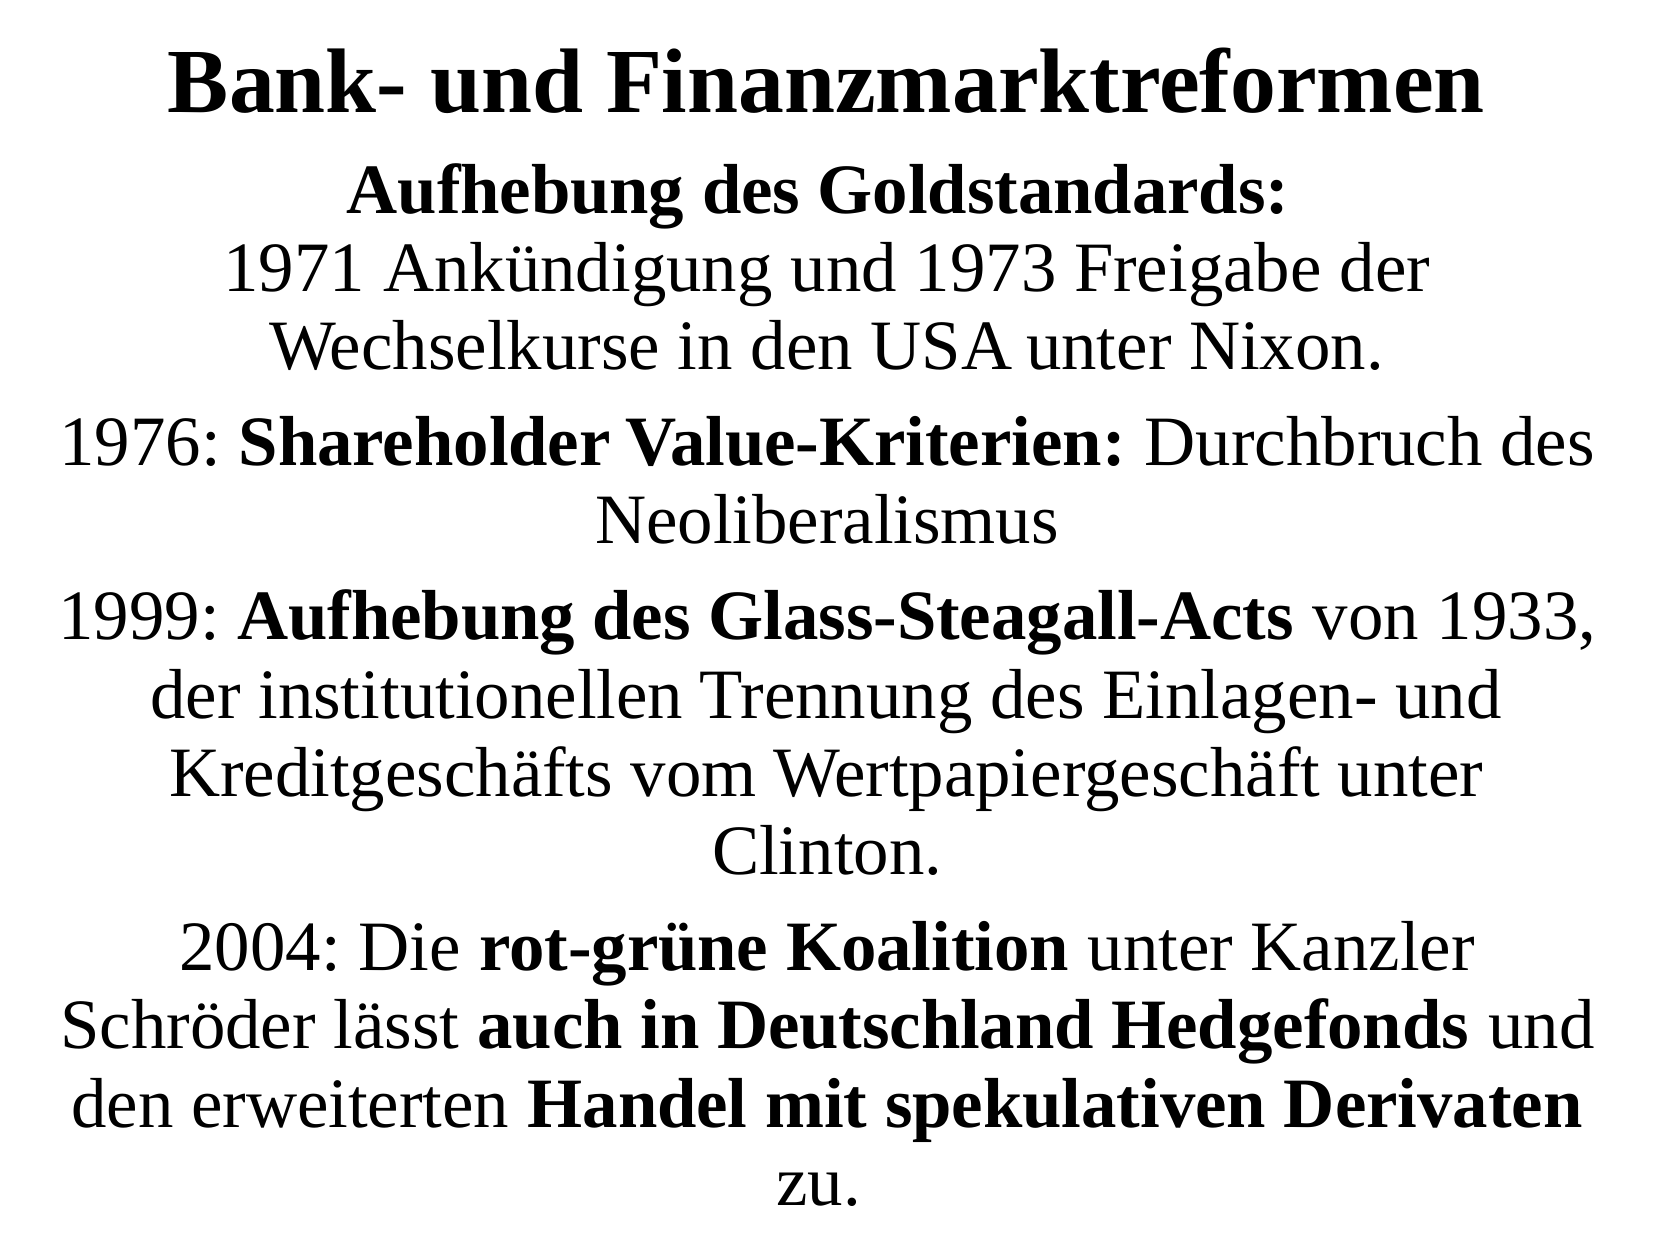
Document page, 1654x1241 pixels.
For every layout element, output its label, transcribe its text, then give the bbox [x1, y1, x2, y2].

text_box Bank- und Finanzmarktreformen Aufhebung des Goldstandards: 1971 Ankündigung und 1973 Freigabe der Wechselkurse in den USA unter Nixon. 1976: Shareholder Value-Kriterien: Durchbruch des Neoliberalismus 1999: Aufhebung des Glass-Steagall-Acts von 1933, der institutionellen Trennung des Einlagen- und Kreditgeschäfts vom Wertpapiergeschäft unter Clinton. 2004: Die rot-grüne Koalition unter Kanzler Schröder lässt auch in Deutschland Hedgefonds und den erweiterten Handel mit spekulativen Derivaten zu. [43, 23, 1626, 1236]
